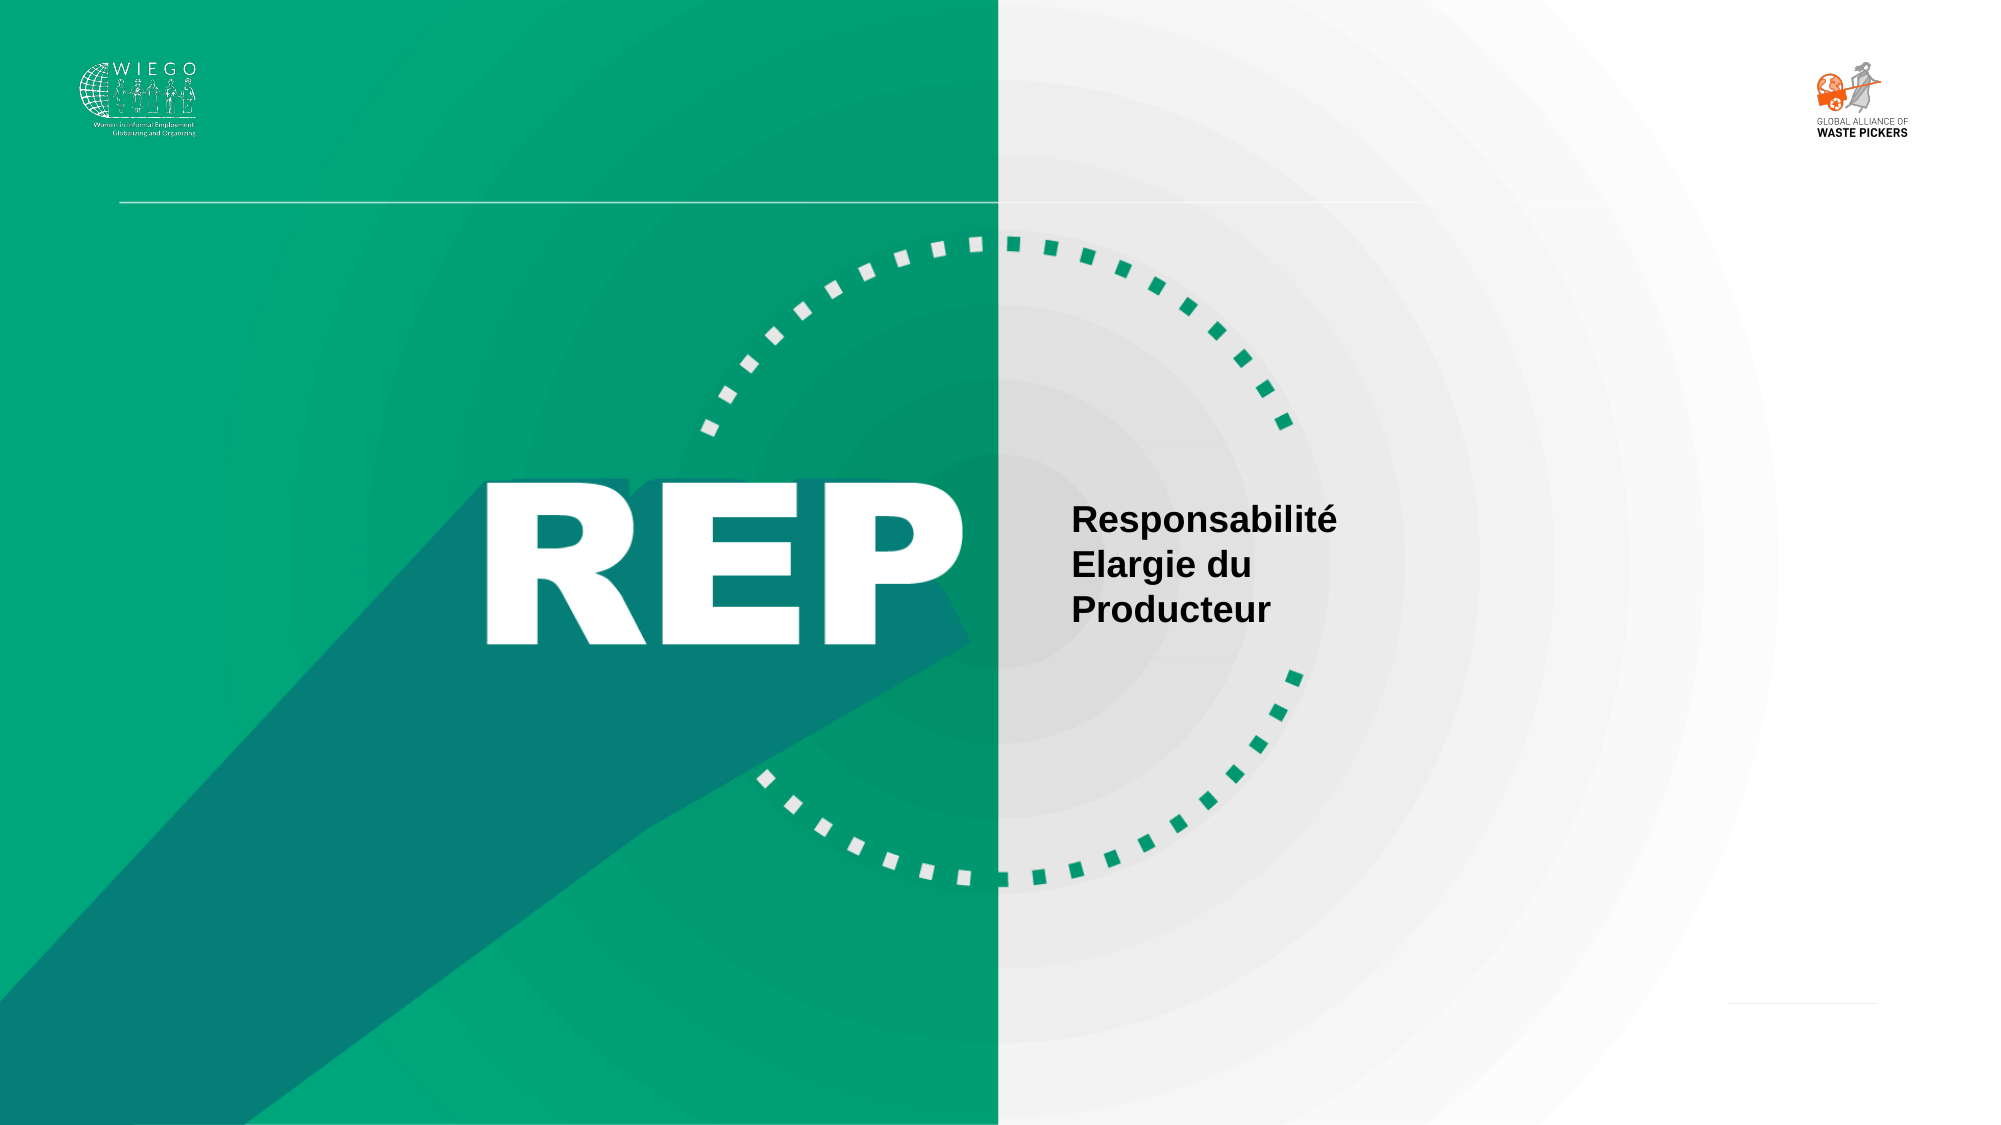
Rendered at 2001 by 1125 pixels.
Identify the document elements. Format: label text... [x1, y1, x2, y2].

picture [0, 0, 2001, 1125]
text_box Responsabilité Elargie du Producteur [1056, 487, 1404, 638]
